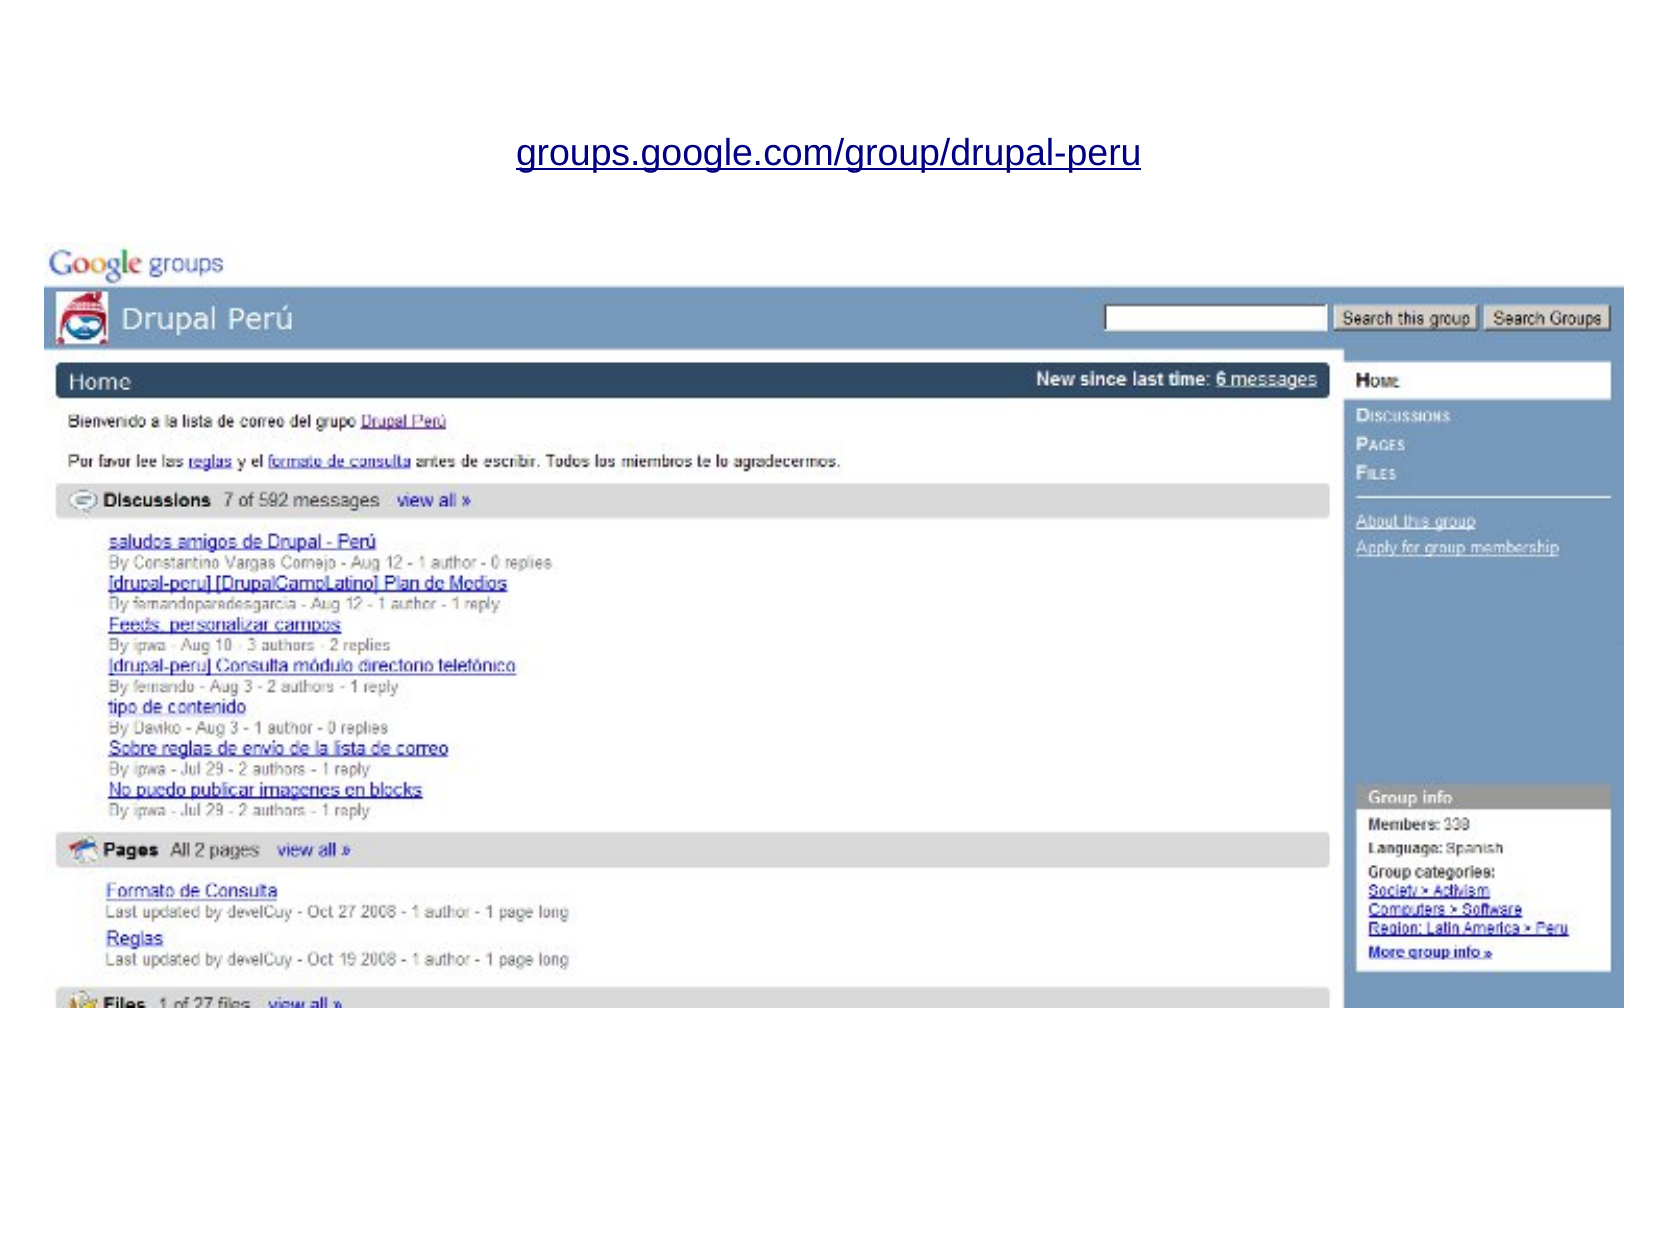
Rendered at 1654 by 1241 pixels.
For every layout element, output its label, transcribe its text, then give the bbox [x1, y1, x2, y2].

picture [44, 242, 1624, 1008]
text_box groups.google.com/group/drupal-peru [501, 124, 1164, 182]
